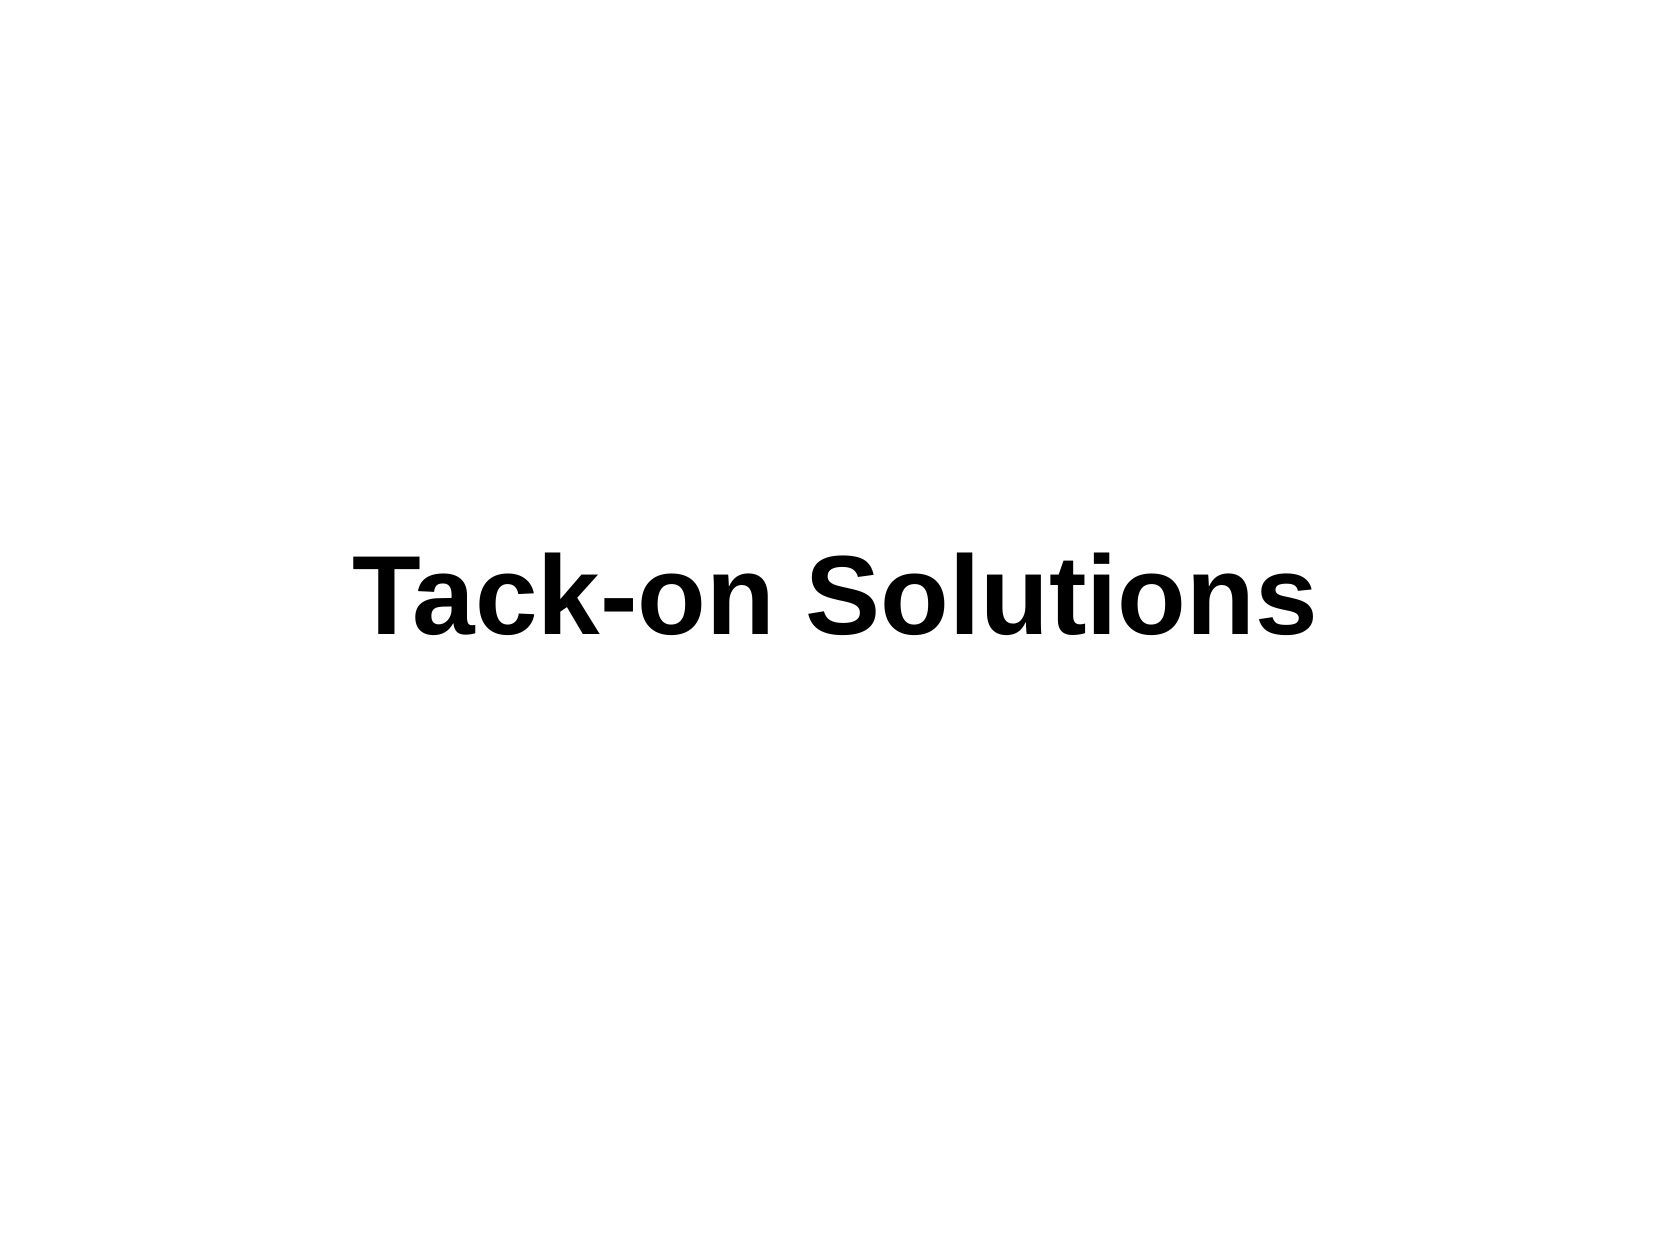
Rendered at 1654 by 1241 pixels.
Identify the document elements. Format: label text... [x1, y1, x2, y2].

text_box Tack-on Solutions [337, 525, 1334, 666]
